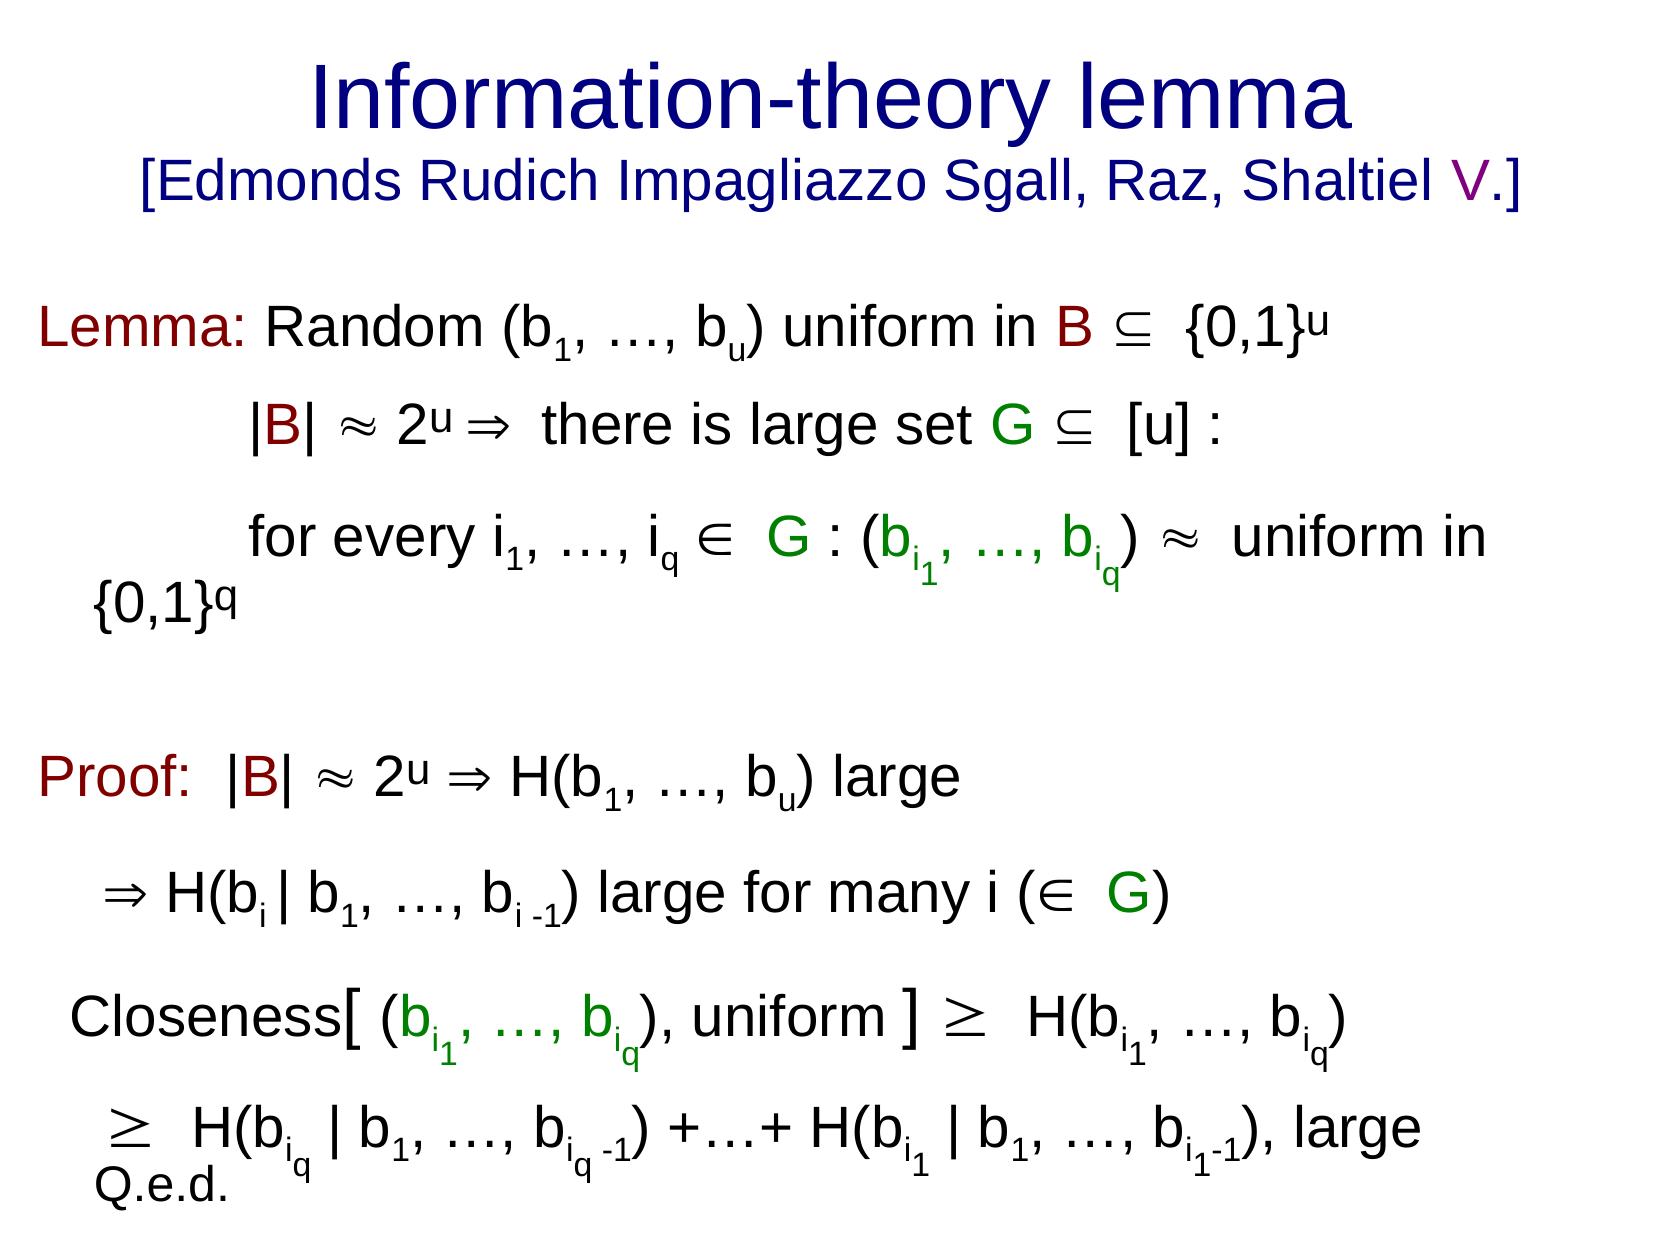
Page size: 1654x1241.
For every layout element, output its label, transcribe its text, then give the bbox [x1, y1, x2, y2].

list Lemma: Random (b1, …, bu) uniform in B  {0,1}u |B|  2u there is large set G [u] : for every i1, …, iq G : (bi1, …, biq) uniform in {0,1}q Proof: |B|  2u  H(b1, …, bu) large  H(bi | b1, …, bi -1) large for many i (G) Closeness[ (bi1, …, biq), uniform ] H(bi1, …, biq) H(biq | b1, …, biq -1) +…+ H(bi1 | b1, …, bi1-1), large Q.e.d. [37, 299, 1613, 1198]
title Information-theory lemma [Edmonds Rudich Impagliazzo Sgall, Raz, Shaltiel V.] [86, 32, 1576, 226]
